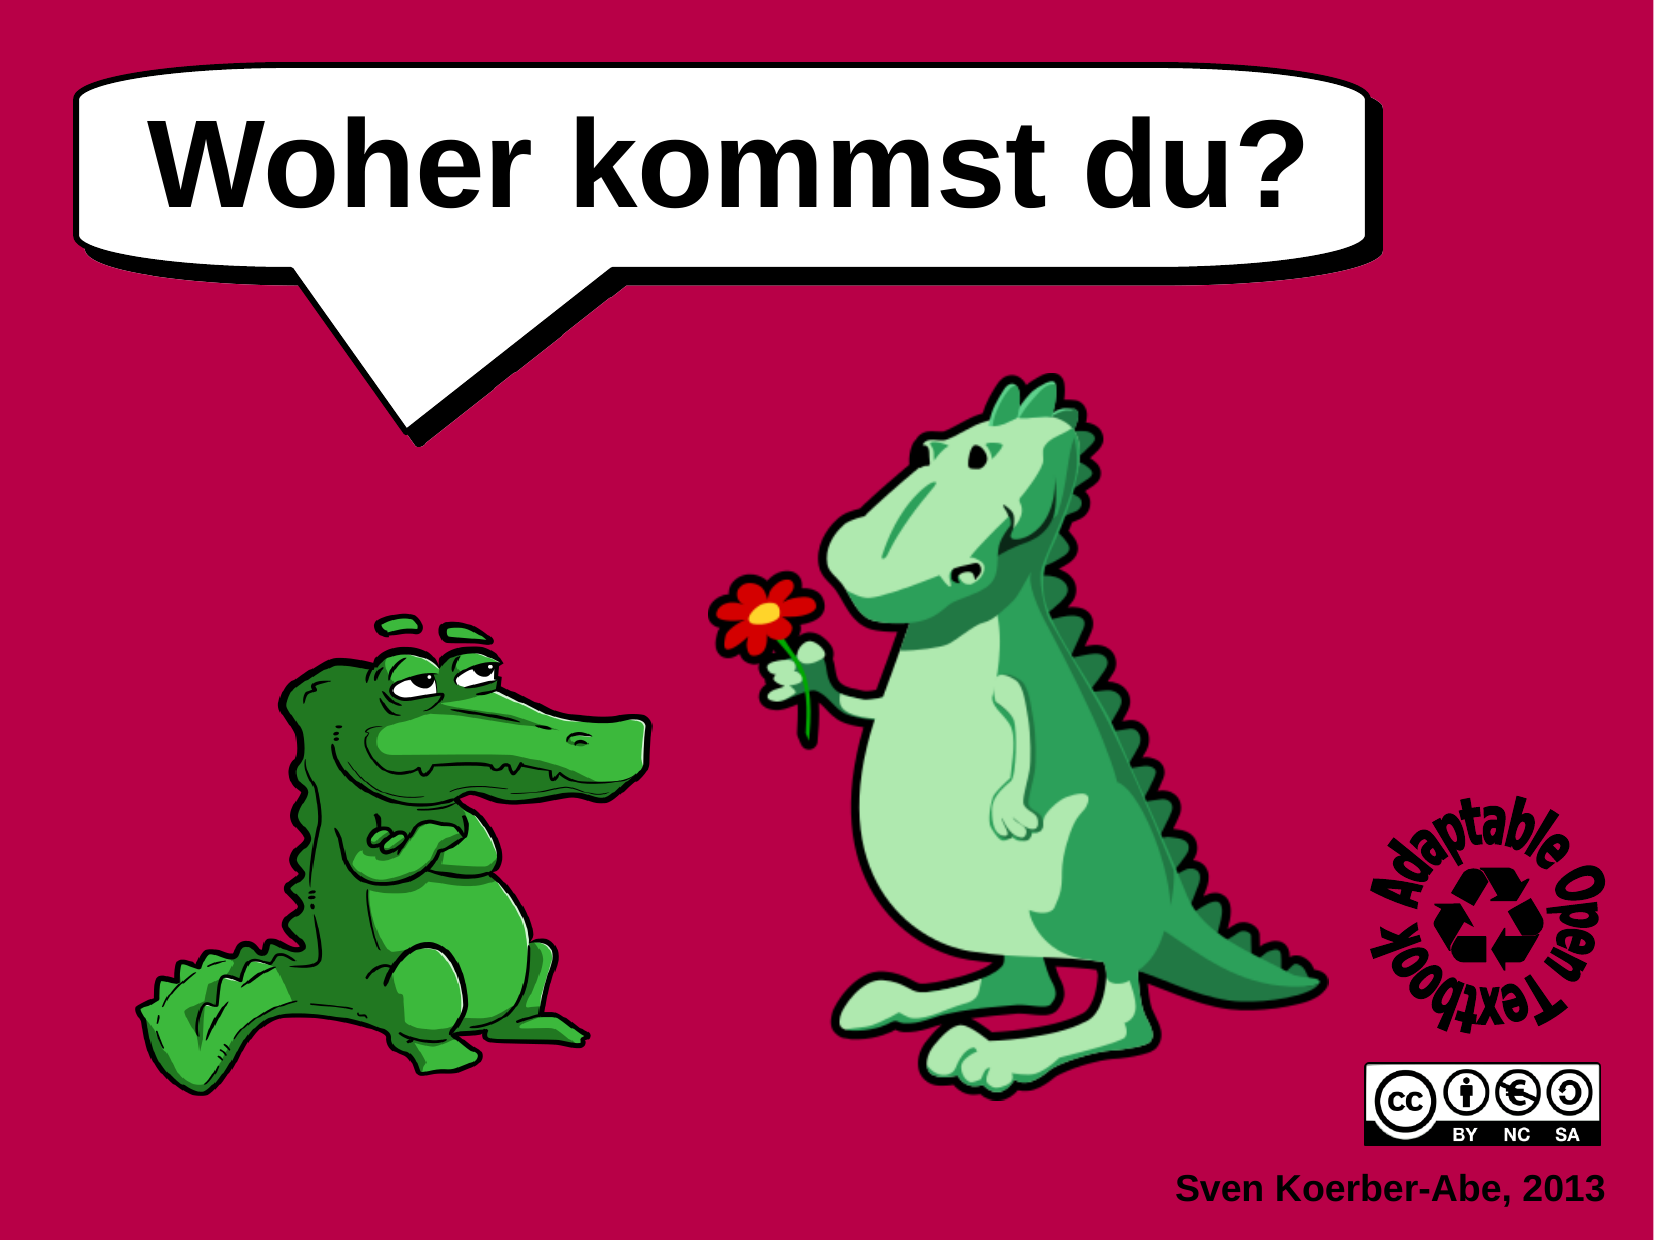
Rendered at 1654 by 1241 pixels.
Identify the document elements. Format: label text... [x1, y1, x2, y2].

text_box [1410, 965, 1442, 999]
text_box [1451, 936, 1486, 962]
text_box [1525, 810, 1559, 857]
text_box [1492, 899, 1543, 970]
text_box [1483, 806, 1505, 845]
text_box [1525, 975, 1567, 1026]
picture [135, 613, 653, 1096]
text_box [1433, 814, 1465, 866]
text_box [1452, 868, 1529, 905]
text_box [1455, 984, 1504, 1033]
text_box [1410, 830, 1448, 865]
text_box [1544, 947, 1586, 981]
text_box [1371, 923, 1421, 958]
text_box [1392, 948, 1428, 977]
text_box Sven Koerber-Abe, 2013 [1096, 1160, 1621, 1220]
text_box [1555, 866, 1605, 900]
text_box [1556, 929, 1595, 954]
text_box [1434, 904, 1473, 951]
text_box [1537, 834, 1569, 869]
text_box [1505, 796, 1535, 850]
picture [1364, 1062, 1601, 1146]
picture [708, 373, 1329, 1101]
text_box Woher kommst du? [100, 86, 1359, 248]
text_box [1359, 89, 1368, 246]
text_box [1459, 798, 1482, 845]
text_box [1501, 984, 1528, 1022]
text_box [1432, 978, 1464, 1031]
text_box [1388, 838, 1433, 882]
text_box [76, 64, 1354, 433]
text_box [1371, 879, 1423, 909]
text_box [1547, 902, 1598, 928]
